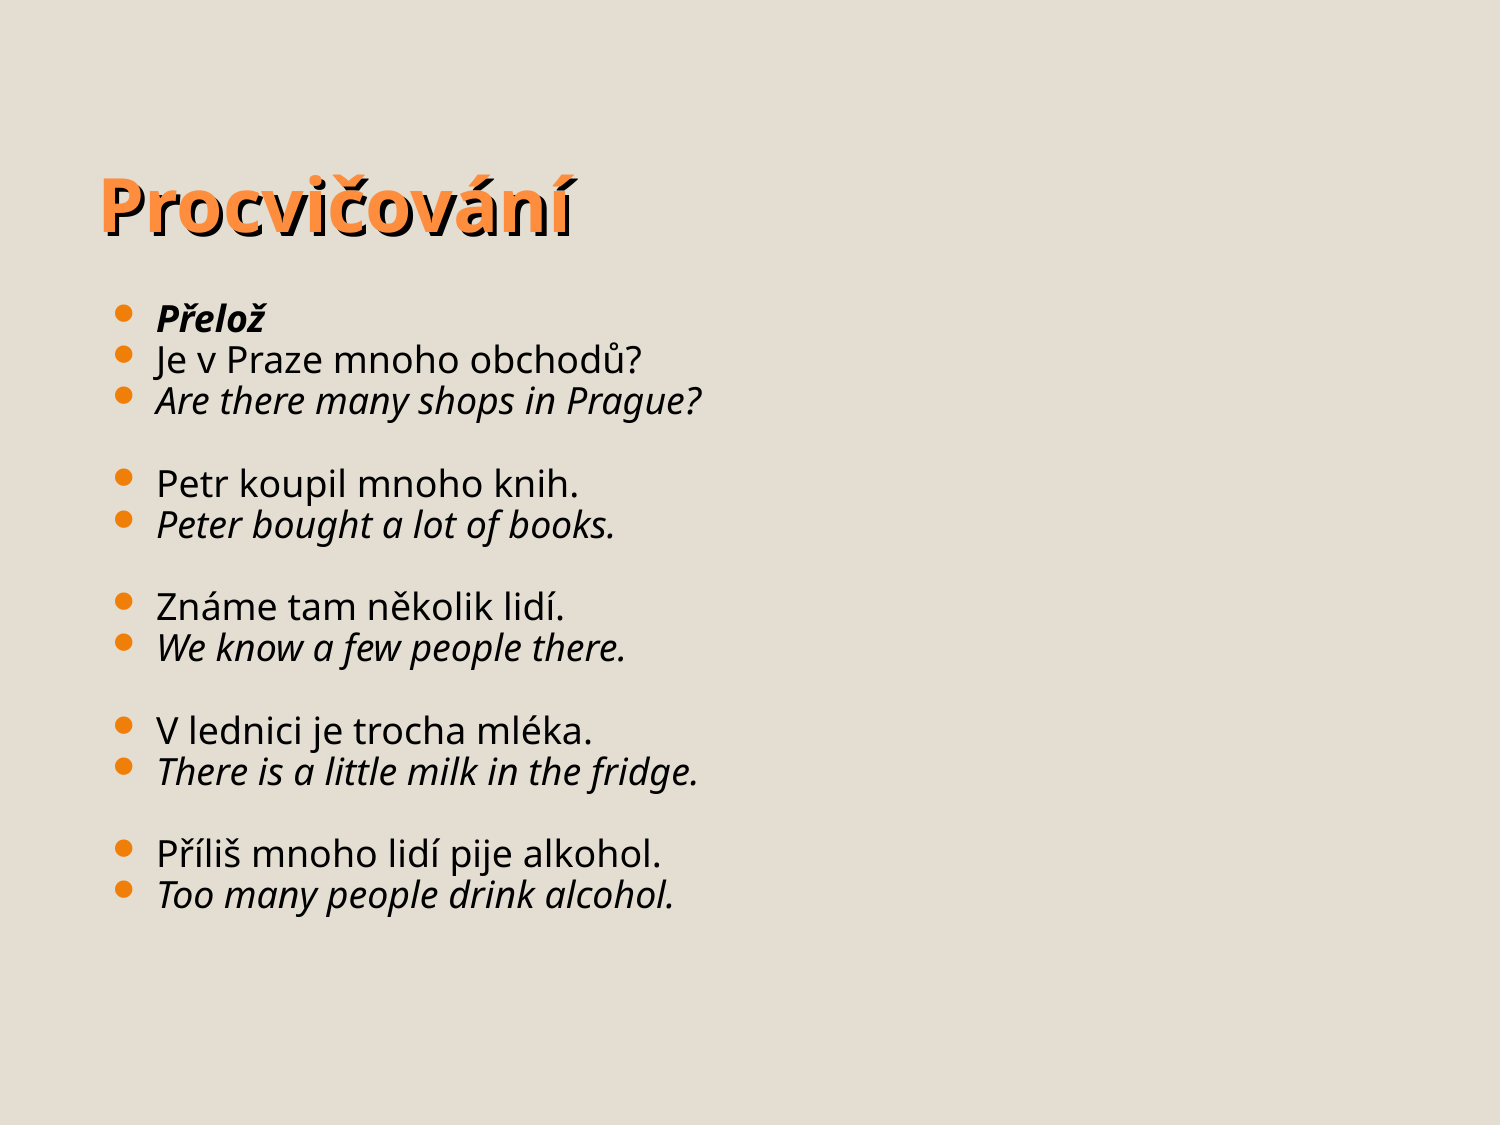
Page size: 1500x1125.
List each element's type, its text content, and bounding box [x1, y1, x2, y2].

title Procvičování [82, 82, 1426, 256]
list Přelož Je v Praze mnoho obchodů? Are there many shops in Prague? Petr koupil mnoho knih. Peter bought a lot of books. Známe tam několik lidí. We know a few people there. V lednici je trocha mléka. There is a little milk in the fridge. Příliš mnoho lidí pije alkohol. Too many people drink alcohol. [82, 288, 1426, 977]
